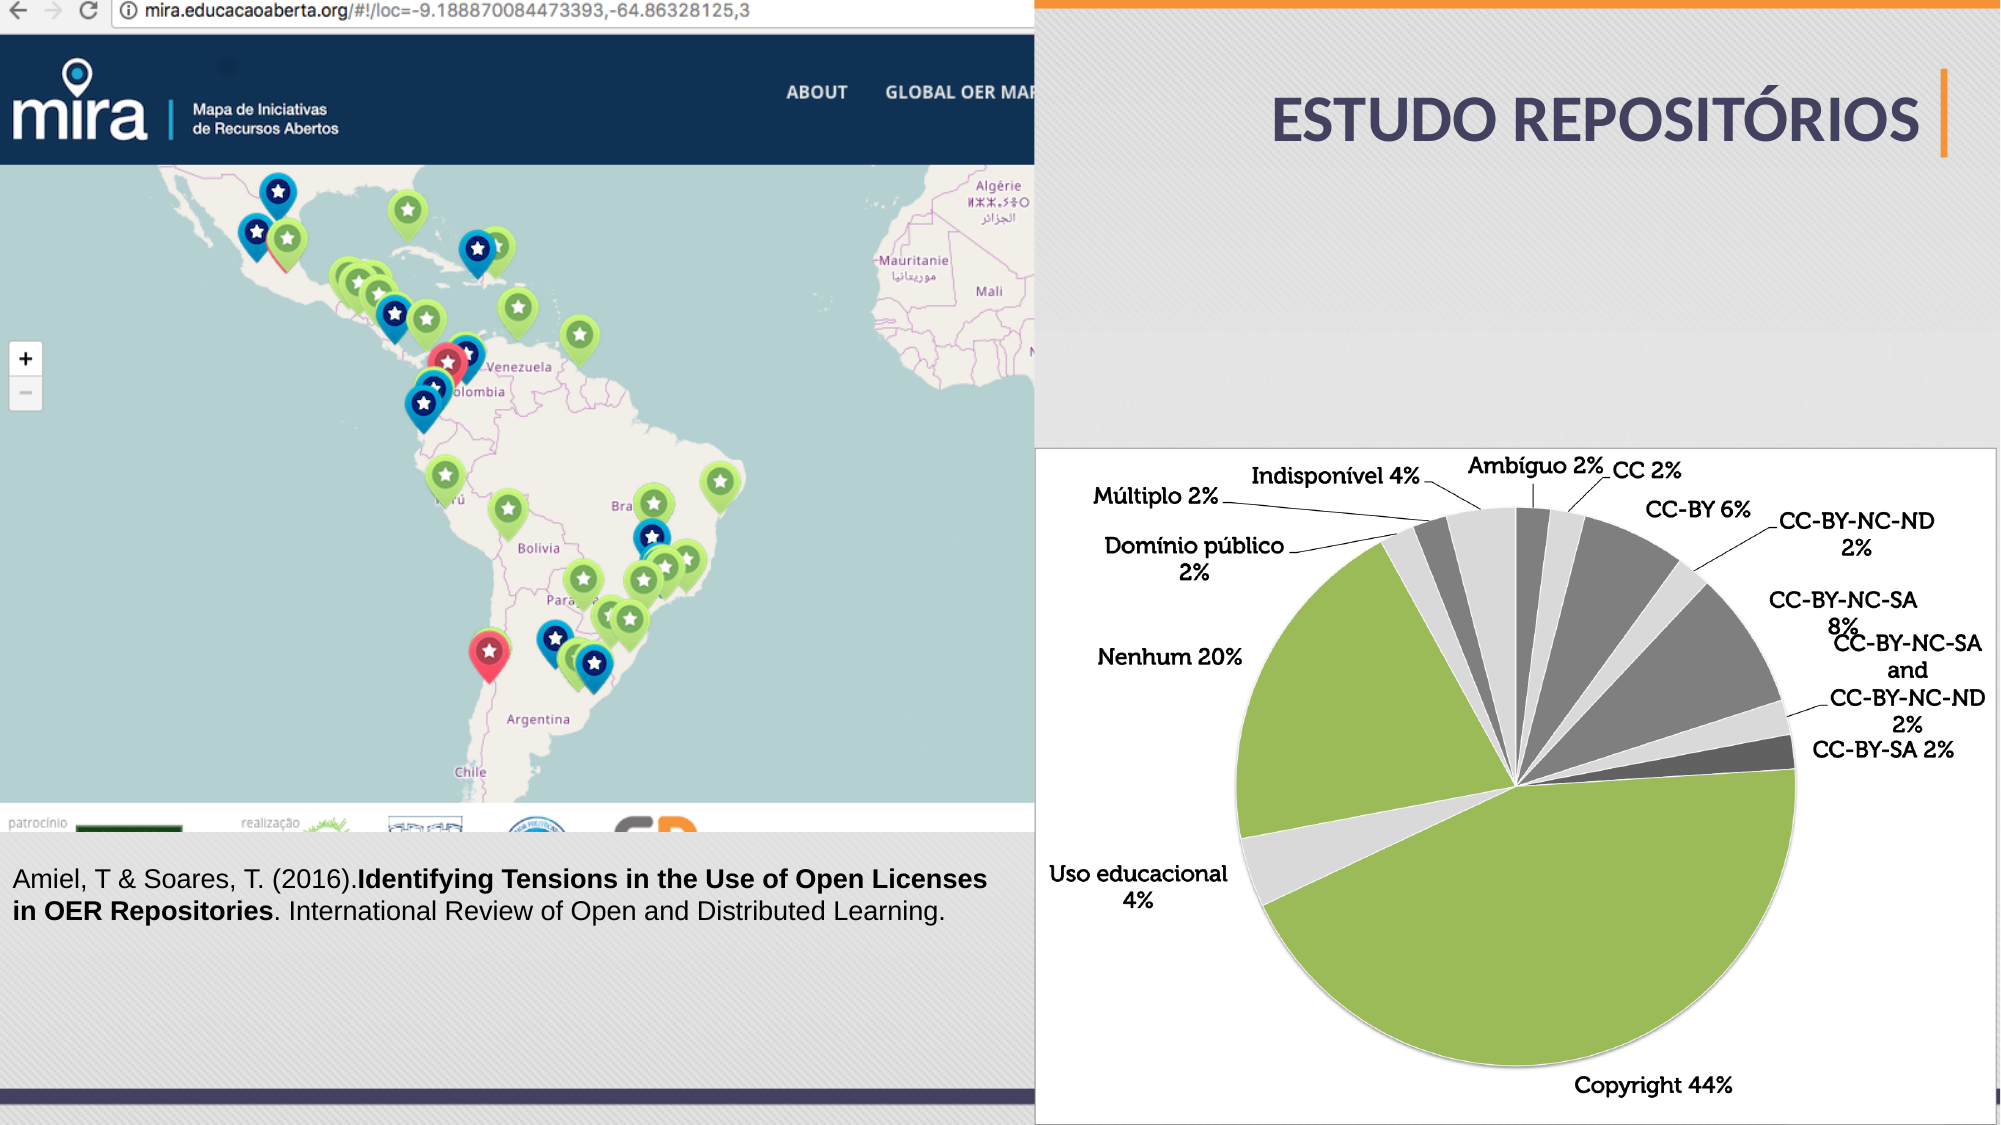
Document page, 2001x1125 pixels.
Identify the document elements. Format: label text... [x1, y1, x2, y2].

picture [0, 0, 2001, 1125]
text_box Amiel, T & Soares, T. (2016).Identifying Tensions in the Use of Open Licenses in OER Repositories. International Review of Open and Distributed Learning. [0, 851, 1035, 971]
text_box ESTUDO REPOSITÓRIOS| [1035, 33, 1983, 169]
